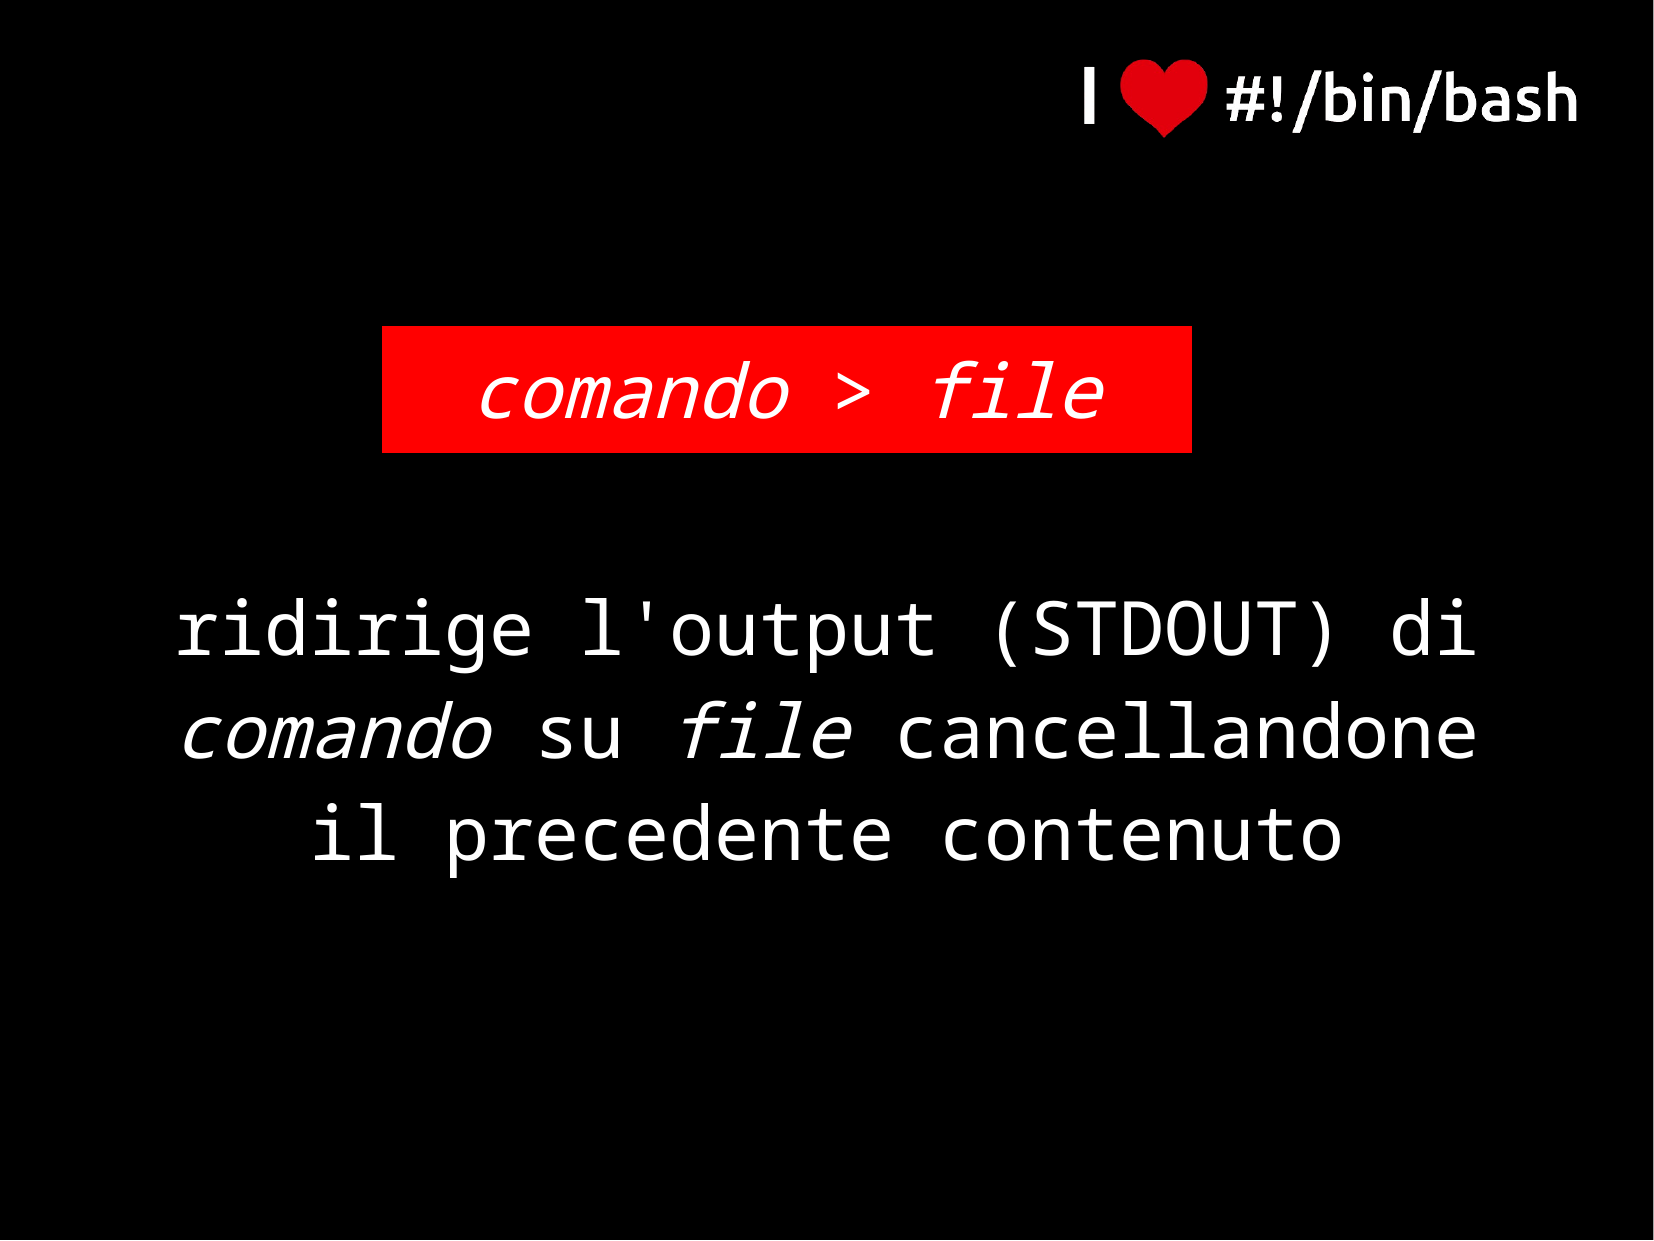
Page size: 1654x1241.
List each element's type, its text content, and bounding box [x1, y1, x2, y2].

text_box ridirige l'output (STDOUT) di comando su file cancellandone il precedente contenuto [135, 575, 1519, 838]
text_box comando > file [381, 325, 1193, 454]
picture [1064, 45, 1595, 154]
